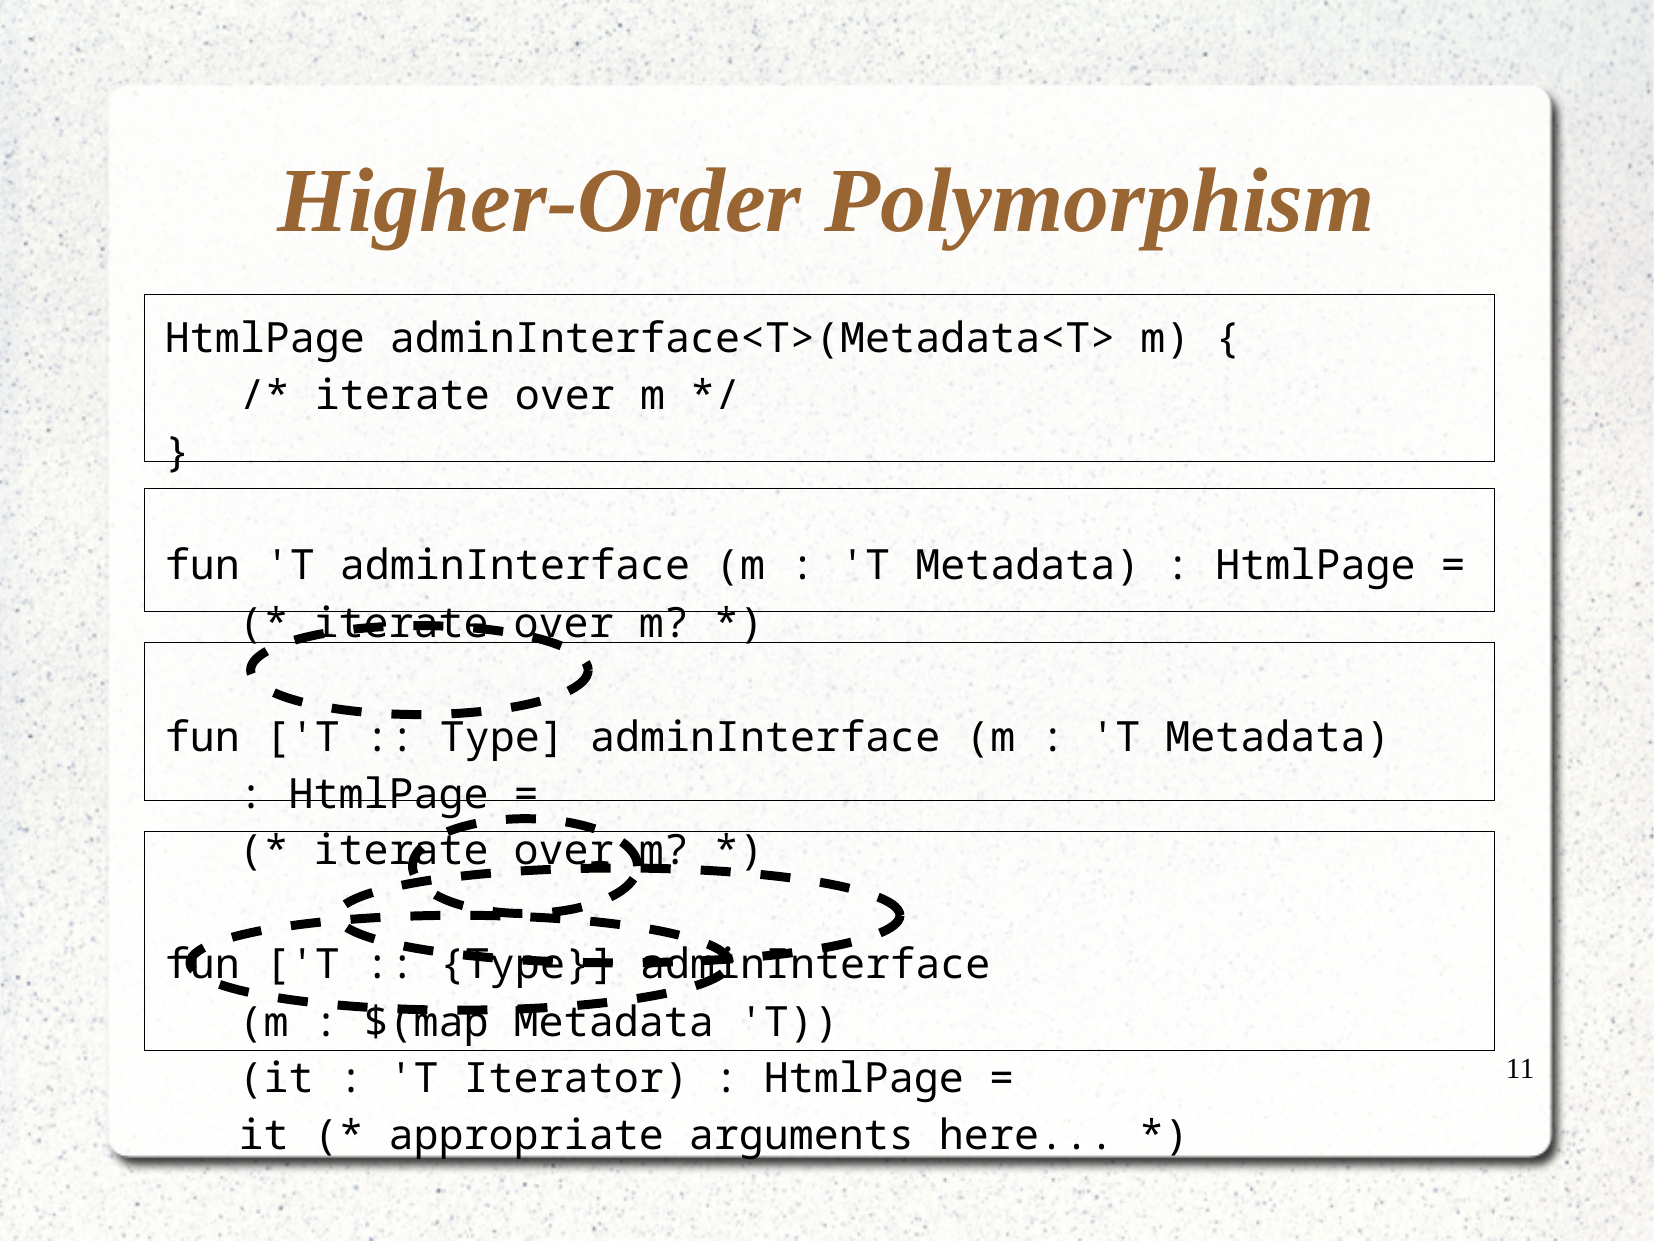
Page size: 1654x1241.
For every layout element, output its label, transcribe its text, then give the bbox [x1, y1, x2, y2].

title Higher-Order Polymorphism [118, 104, 1536, 297]
text_box HtmlPage adminInterface<T>(Metadata<T> m) { /* iterate over m */ } fun 'T adminInterface (m : 'T Metadata) : HtmlPage = (* iterate over m? *) fun ['T :: Type] adminInterface (m : 'T Metadata) : HtmlPage = (* iterate over m? *) fun ['T :: {Type}] adminInterface (m : $(map Metadata 'T)) (it : 'T Iterator) : HtmlPage = it (* appropriate arguments here... *) [150, 489, 1494, 611]
text_box HtmlPage adminInterface<T>(Metadata<T> m) { /* iterate over m */ } fun 'T adminInterface (m : 'T Metadata) : HtmlPage = (* iterate over m? *) fun ['T :: Type] adminInterface (m : 'T Metadata) : HtmlPage = (* iterate over m? *) fun ['T :: {Type}] adminInterface (m : $(map Metadata 'T)) (it : 'T Iterator) : HtmlPage = it (* appropriate arguments here... *) [150, 300, 1494, 461]
text_box HtmlPage adminInterface<T>(Metadata<T> m) { /* iterate over m */ } fun 'T adminInterface (m : 'T Metadata) : HtmlPage = (* iterate over m? *) fun ['T :: Type] adminInterface (m : 'T Metadata) : HtmlPage = (* iterate over m? *) fun ['T :: {Type}] adminInterface (m : $(map Metadata 'T)) (it : 'T Iterator) : HtmlPage = it (* appropriate arguments here... *) [150, 300, 1501, 1043]
picture [0, 0, 1654, 1241]
text_box HtmlPage adminInterface<T>(Metadata<T> m) { /* iterate over m */ } fun 'T adminInterface (m : 'T Metadata) : HtmlPage = (* iterate over m? *) fun ['T :: Type] adminInterface (m : 'T Metadata) : HtmlPage = (* iterate over m? *) fun ['T :: {Type}] adminInterface (m : $(map Metadata 'T)) (it : 'T Iterator) : HtmlPage = it (* appropriate arguments here... *) [150, 643, 1494, 800]
text_box HtmlPage adminInterface<T>(Metadata<T> m) { /* iterate over m */ } fun 'T adminInterface (m : 'T Metadata) : HtmlPage = (* iterate over m? *) fun ['T :: Type] adminInterface (m : 'T Metadata) : HtmlPage = (* iterate over m? *) fun ['T :: {Type}] adminInterface (m : $(map Metadata 'T)) (it : 'T Iterator) : HtmlPage = it (* appropriate arguments here... *) [150, 832, 1494, 1043]
